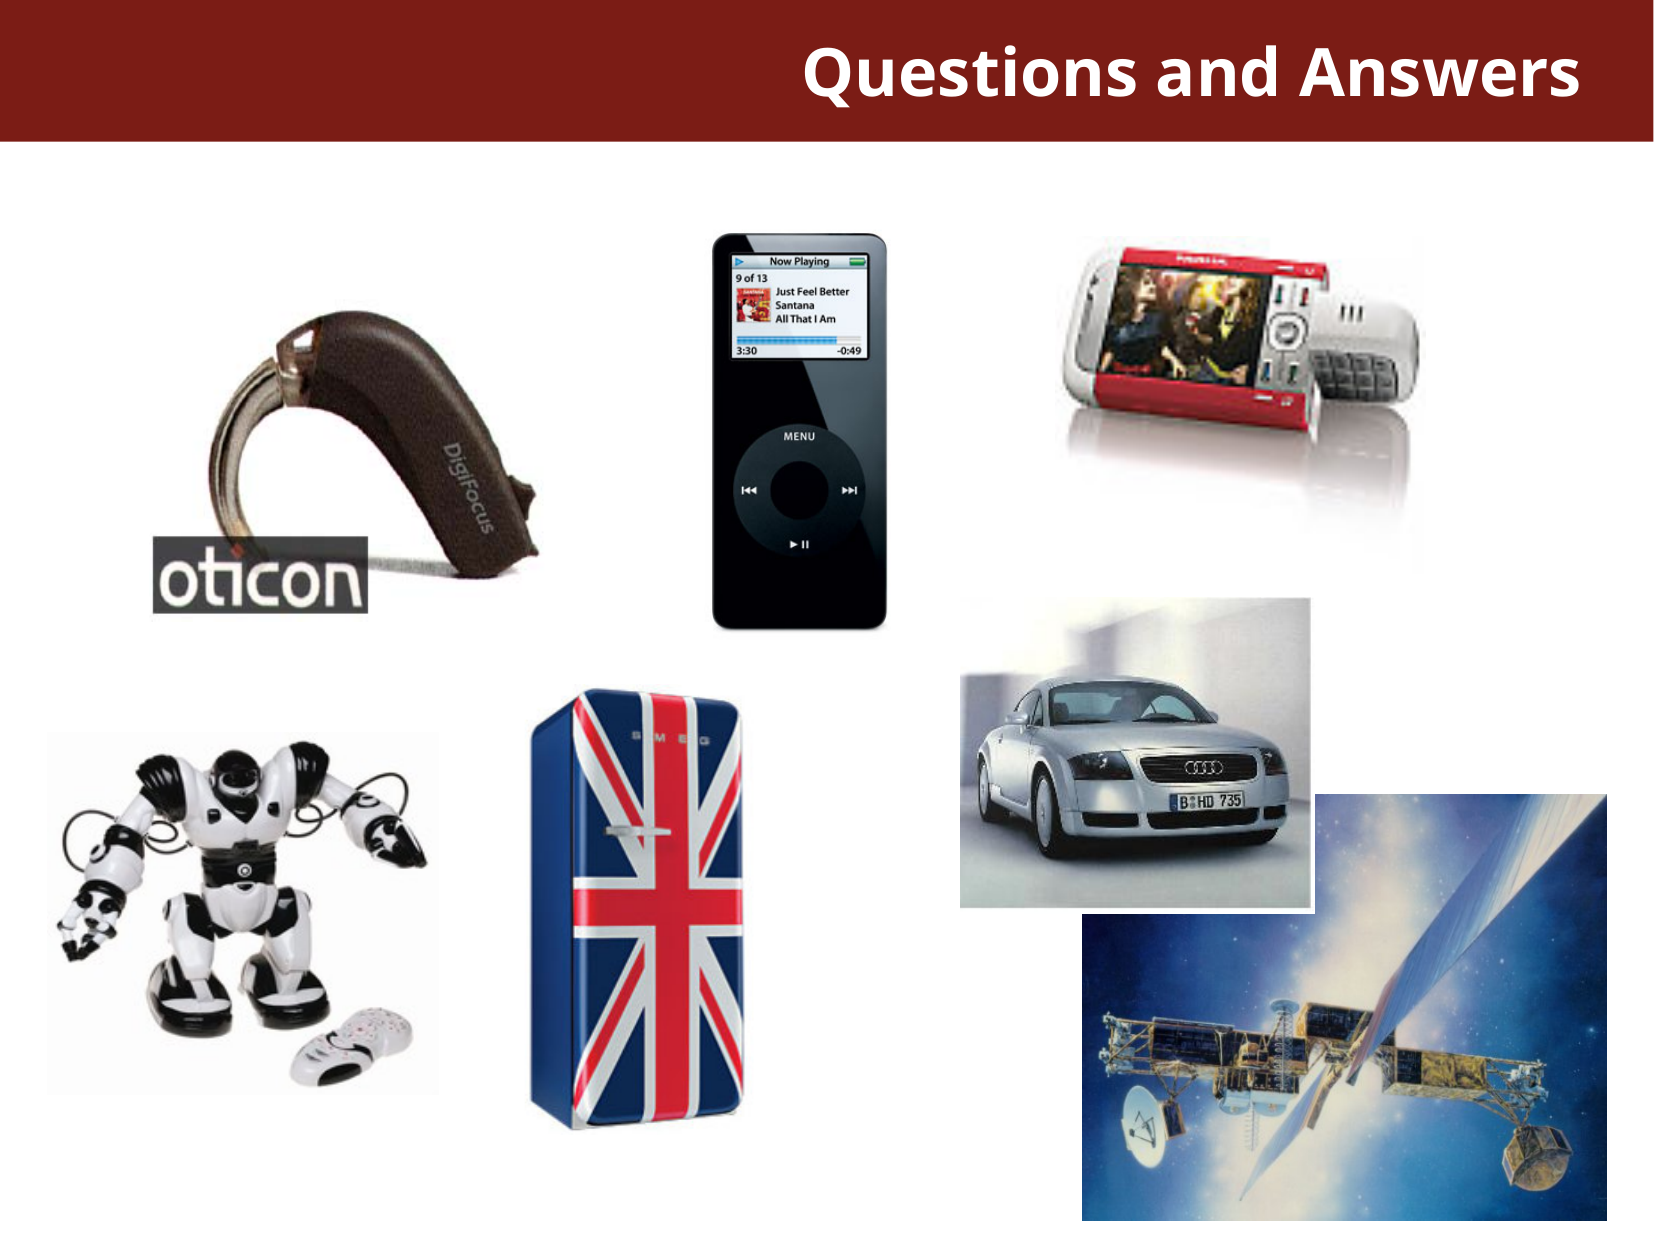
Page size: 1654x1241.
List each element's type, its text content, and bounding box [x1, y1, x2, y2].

title Questions and Answers [0, 7, 1583, 135]
picture [1055, 236, 1426, 574]
picture [47, 712, 868, 1135]
picture [598, 212, 1607, 1221]
text_box [417, 627, 1268, 712]
picture [149, 261, 560, 623]
